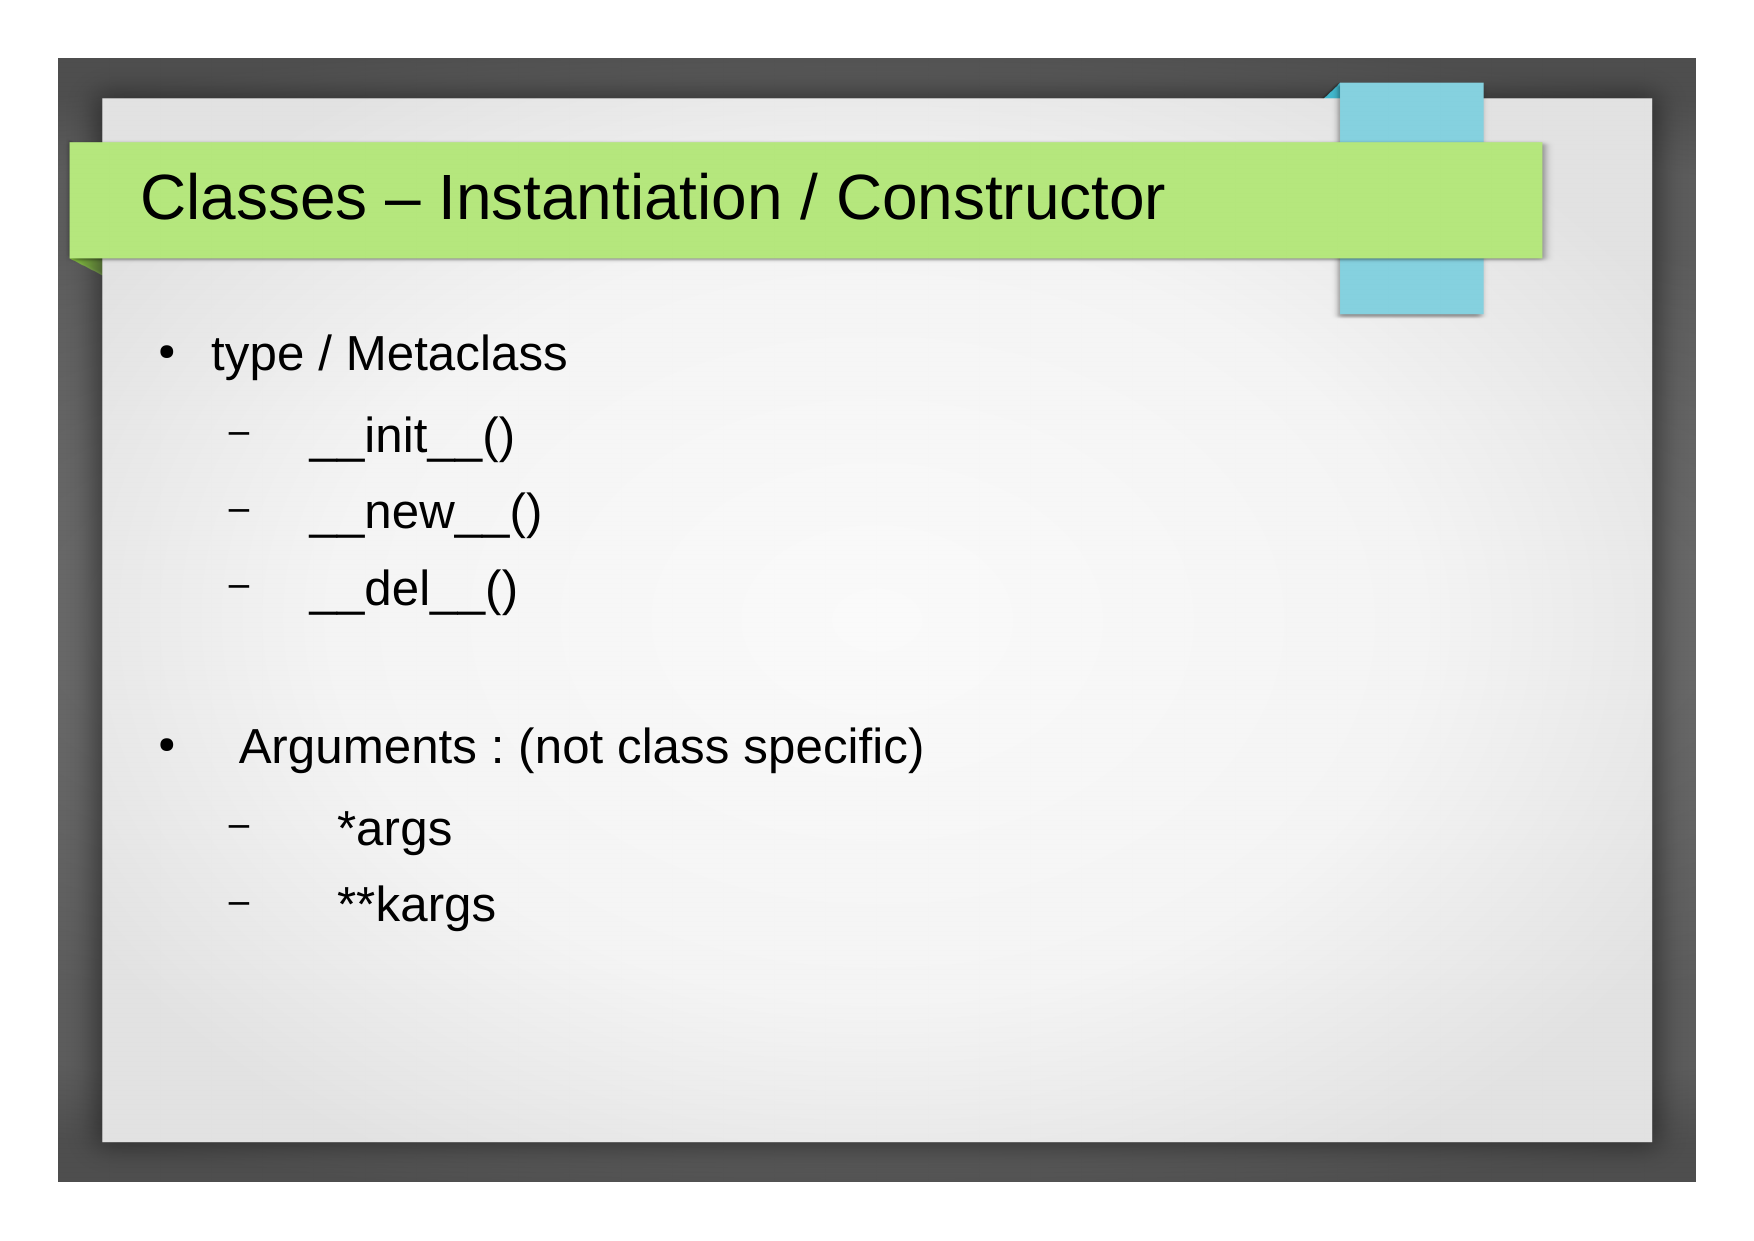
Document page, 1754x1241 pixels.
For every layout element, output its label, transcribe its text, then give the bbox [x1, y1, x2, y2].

picture [58, 58, 1696, 1182]
list type / Metaclass __init__() __new__() __del__() Arguments : (not class specific) *args **kargs [140, 325, 1614, 978]
title Classes – Instantiation / Constructor [140, 144, 1310, 251]
